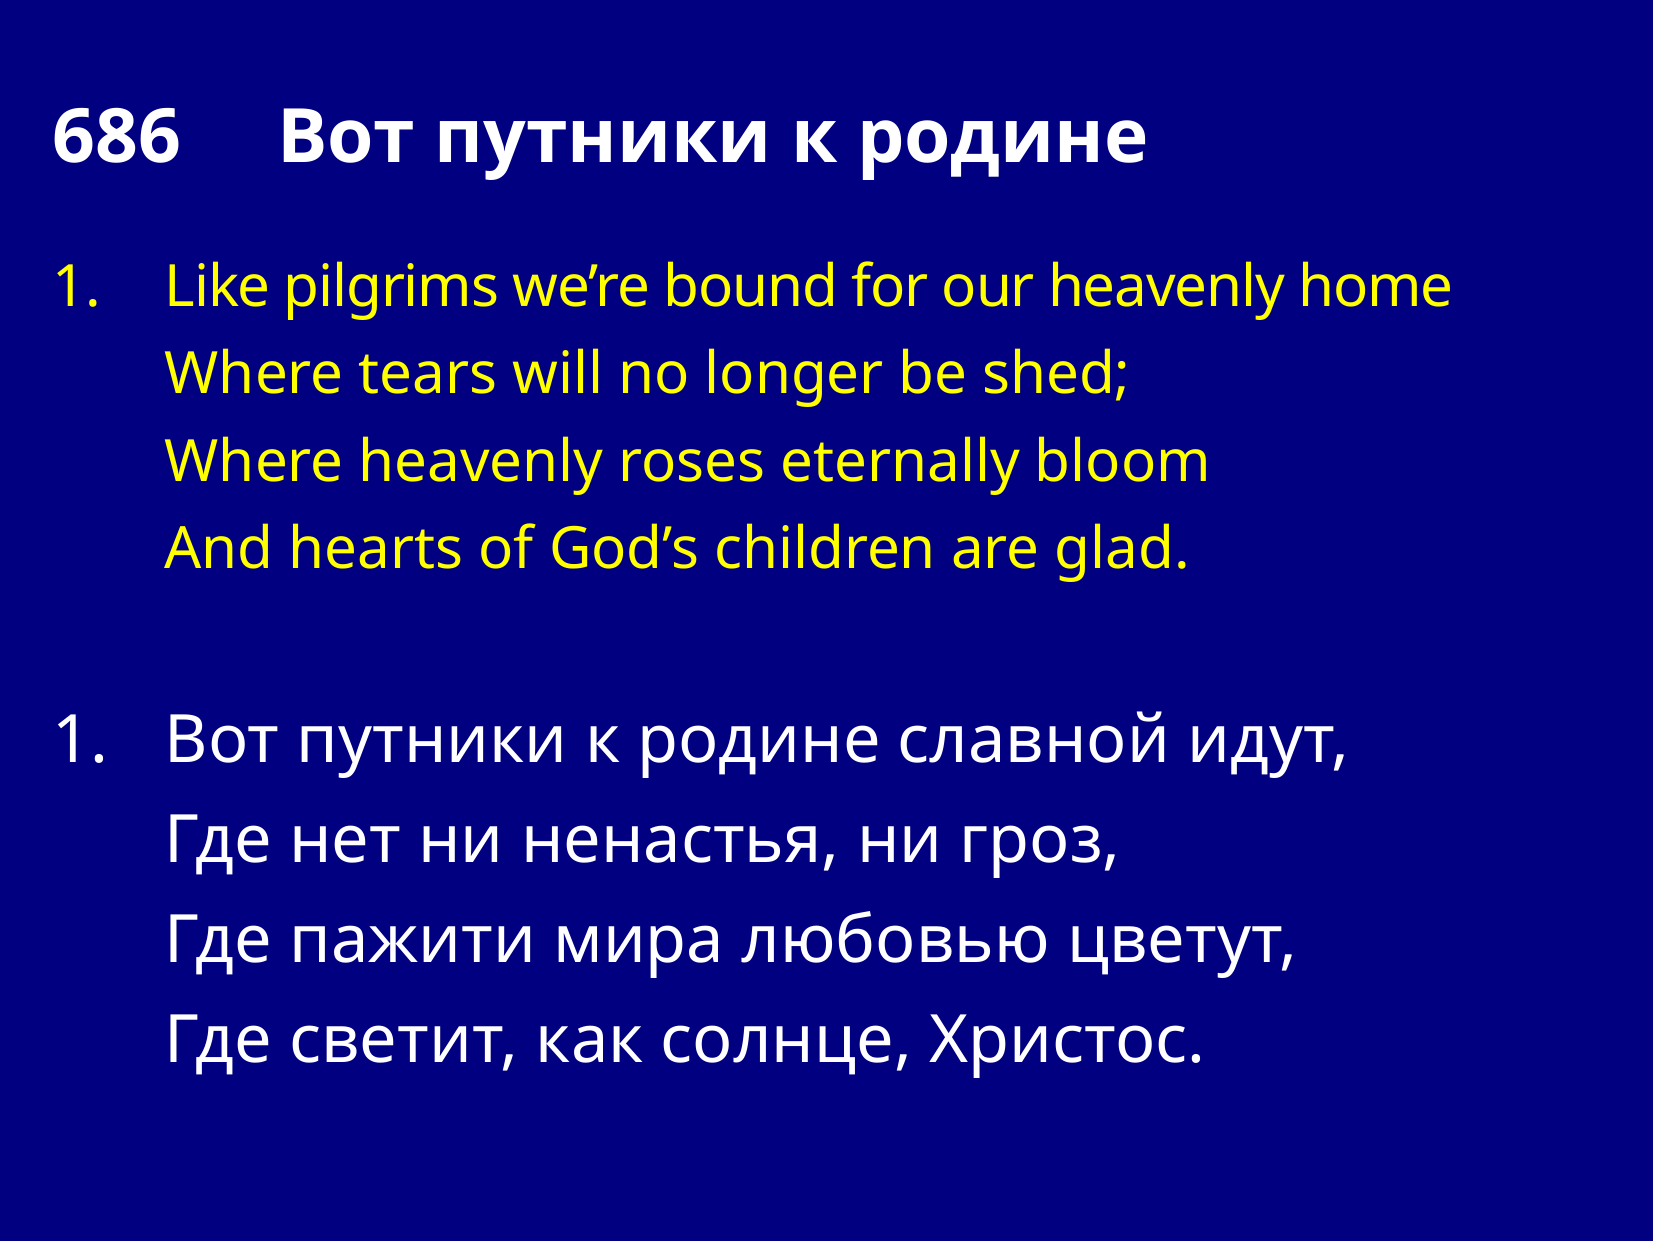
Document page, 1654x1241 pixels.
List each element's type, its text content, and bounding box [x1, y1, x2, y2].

text_box 1. Вот путники к родине славной идут, Где нет ни ненастья, ни гроз, Где пажити мира любовью цветут, Где светит, как солнце, Христос. [37, 675, 1576, 1163]
text_box 1. Like pilgrims we’re bound for our heavenly home Where tears will no longer be shed; Where heavenly roses eternally bloom And hearts of God’s children are glad. [37, 150, 1653, 638]
text_box 686 Вот путники к родине [37, 75, 1576, 188]
